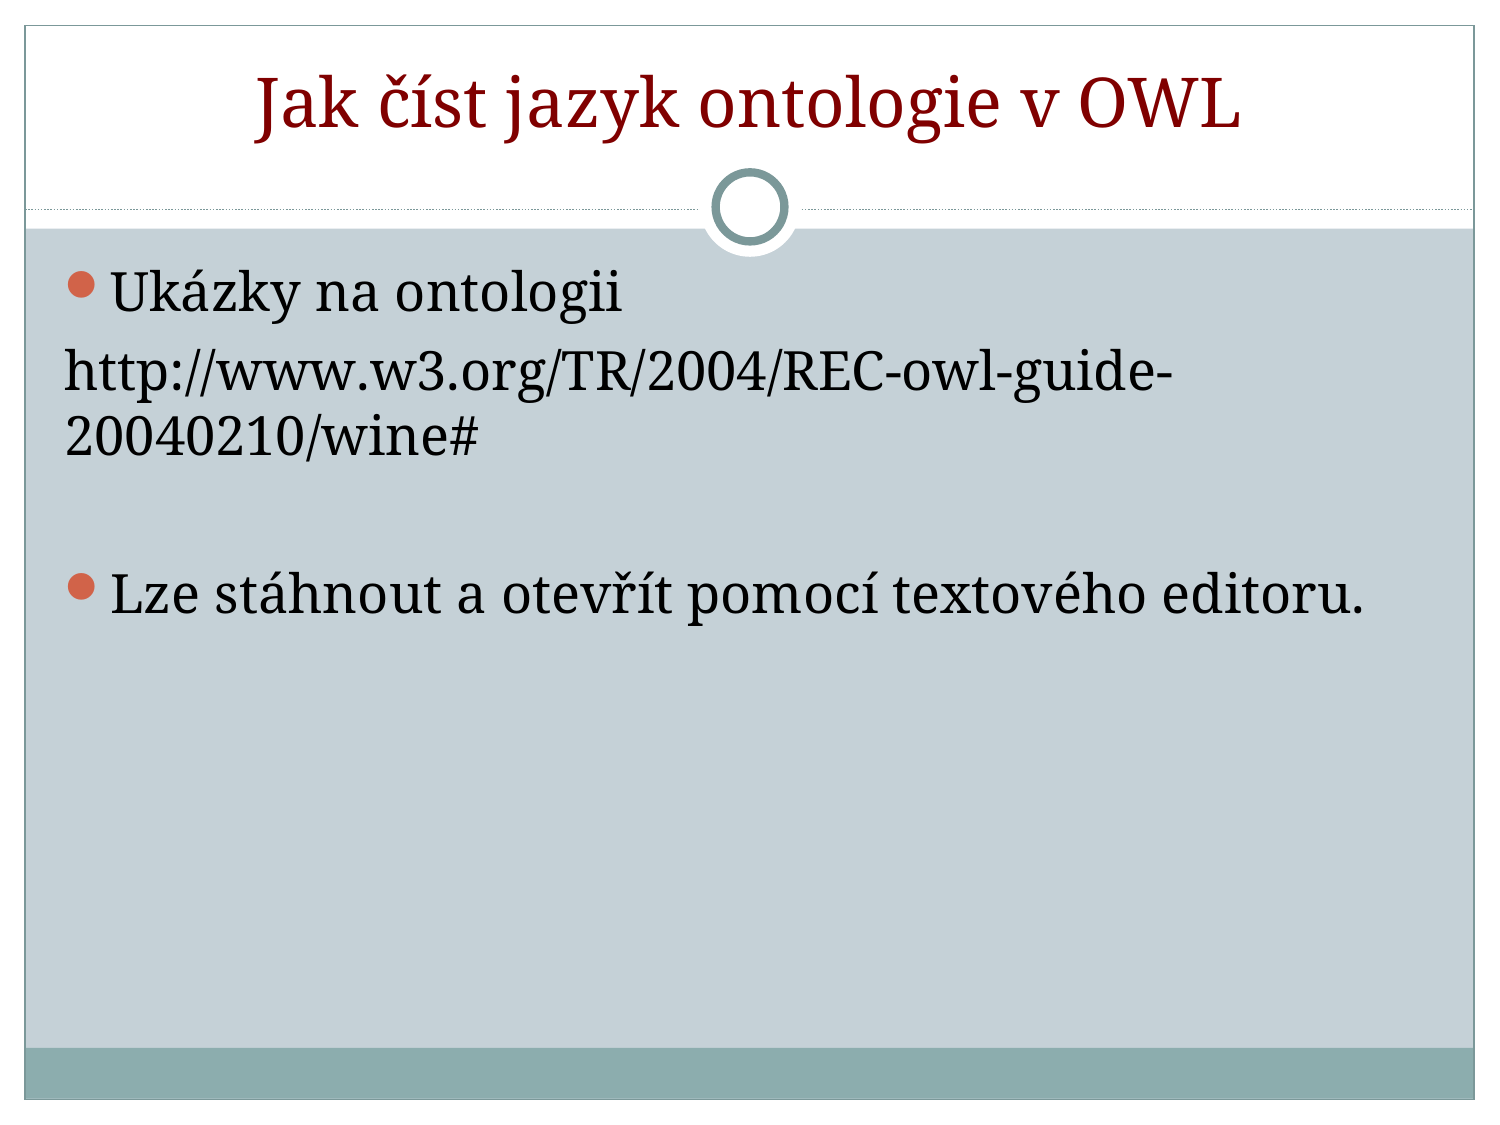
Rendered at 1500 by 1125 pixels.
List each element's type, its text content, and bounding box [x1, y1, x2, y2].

list Ukázky na ontologii http://www.w3.org/TR/2004/REC-owl-guide-20040210/wine# Lze stáhnout a otevřít pomocí textového editoru. [49, 249, 1450, 1006]
title Jak číst jazyk ontologie v OWL [49, 37, 1450, 163]
